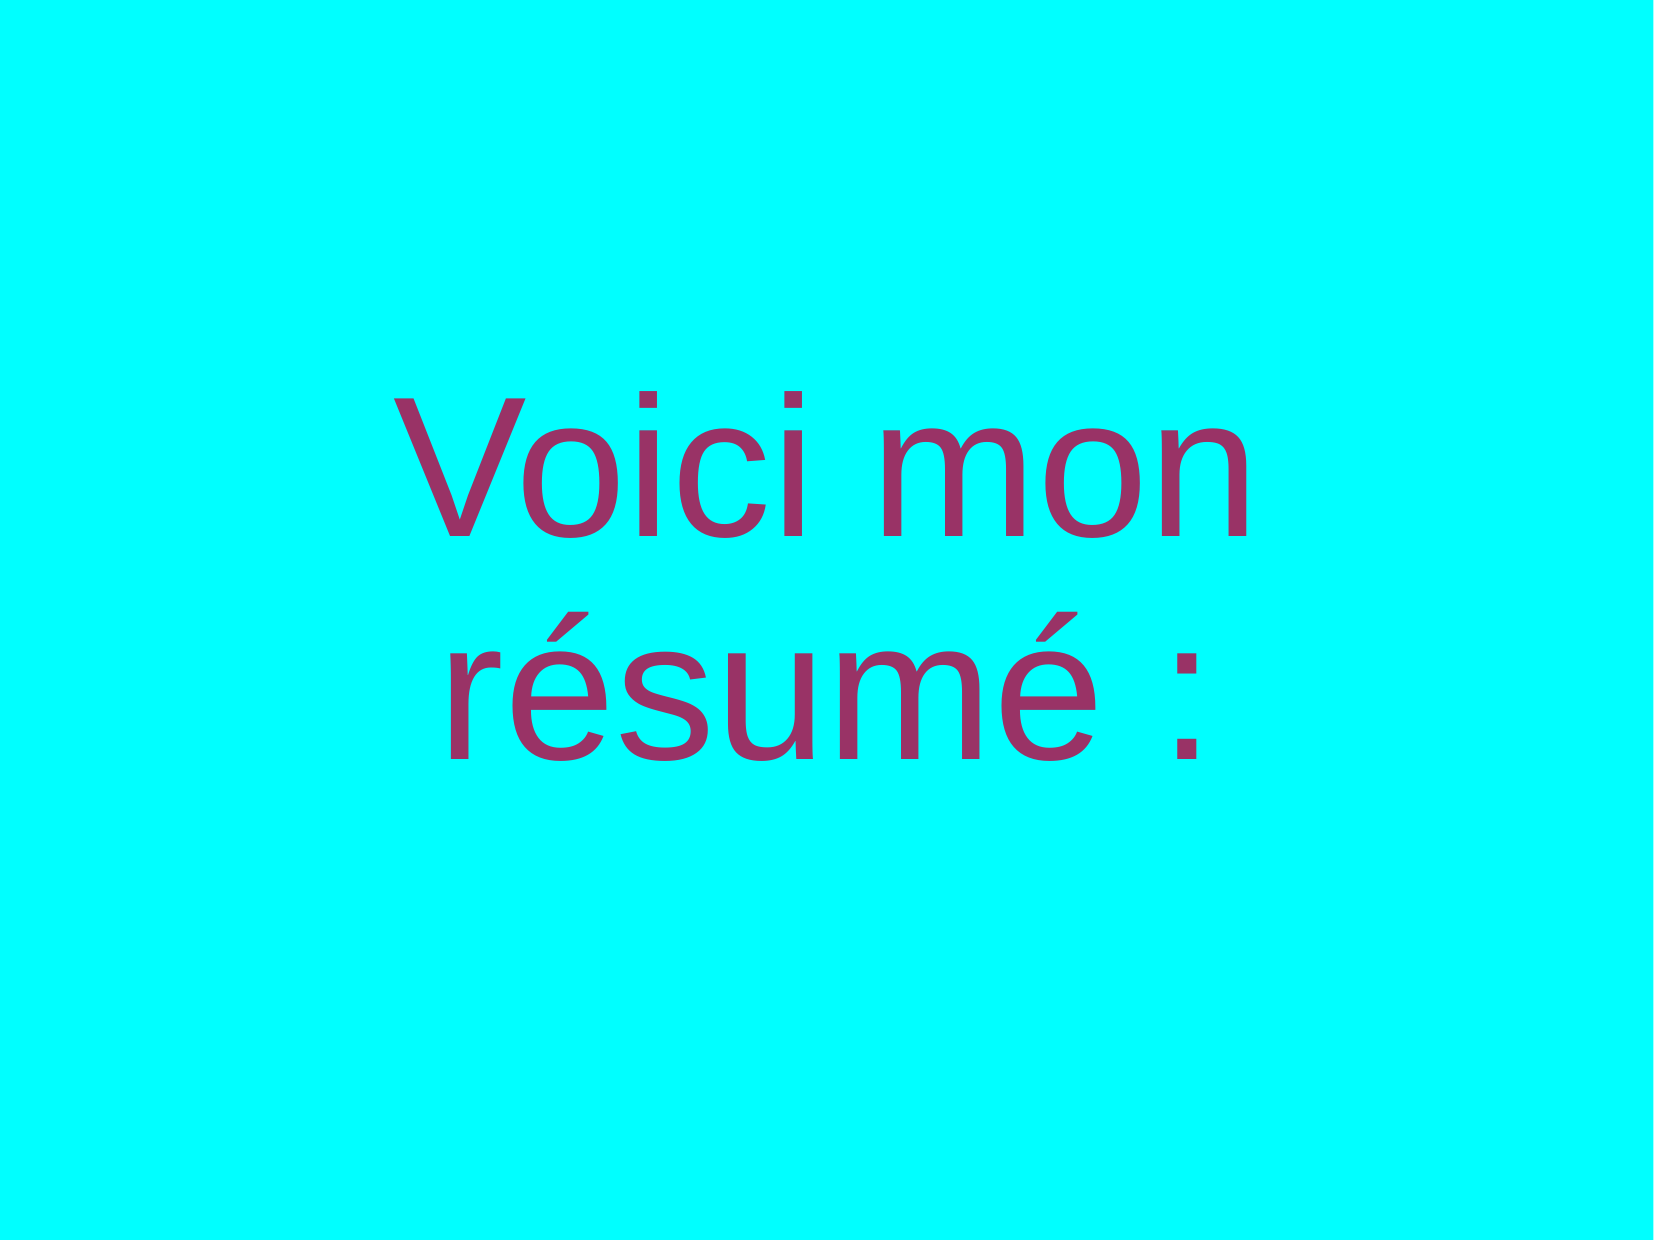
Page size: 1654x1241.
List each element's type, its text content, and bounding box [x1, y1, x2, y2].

subtitle Voici mon résumé : [82, 49, 1571, 1109]
